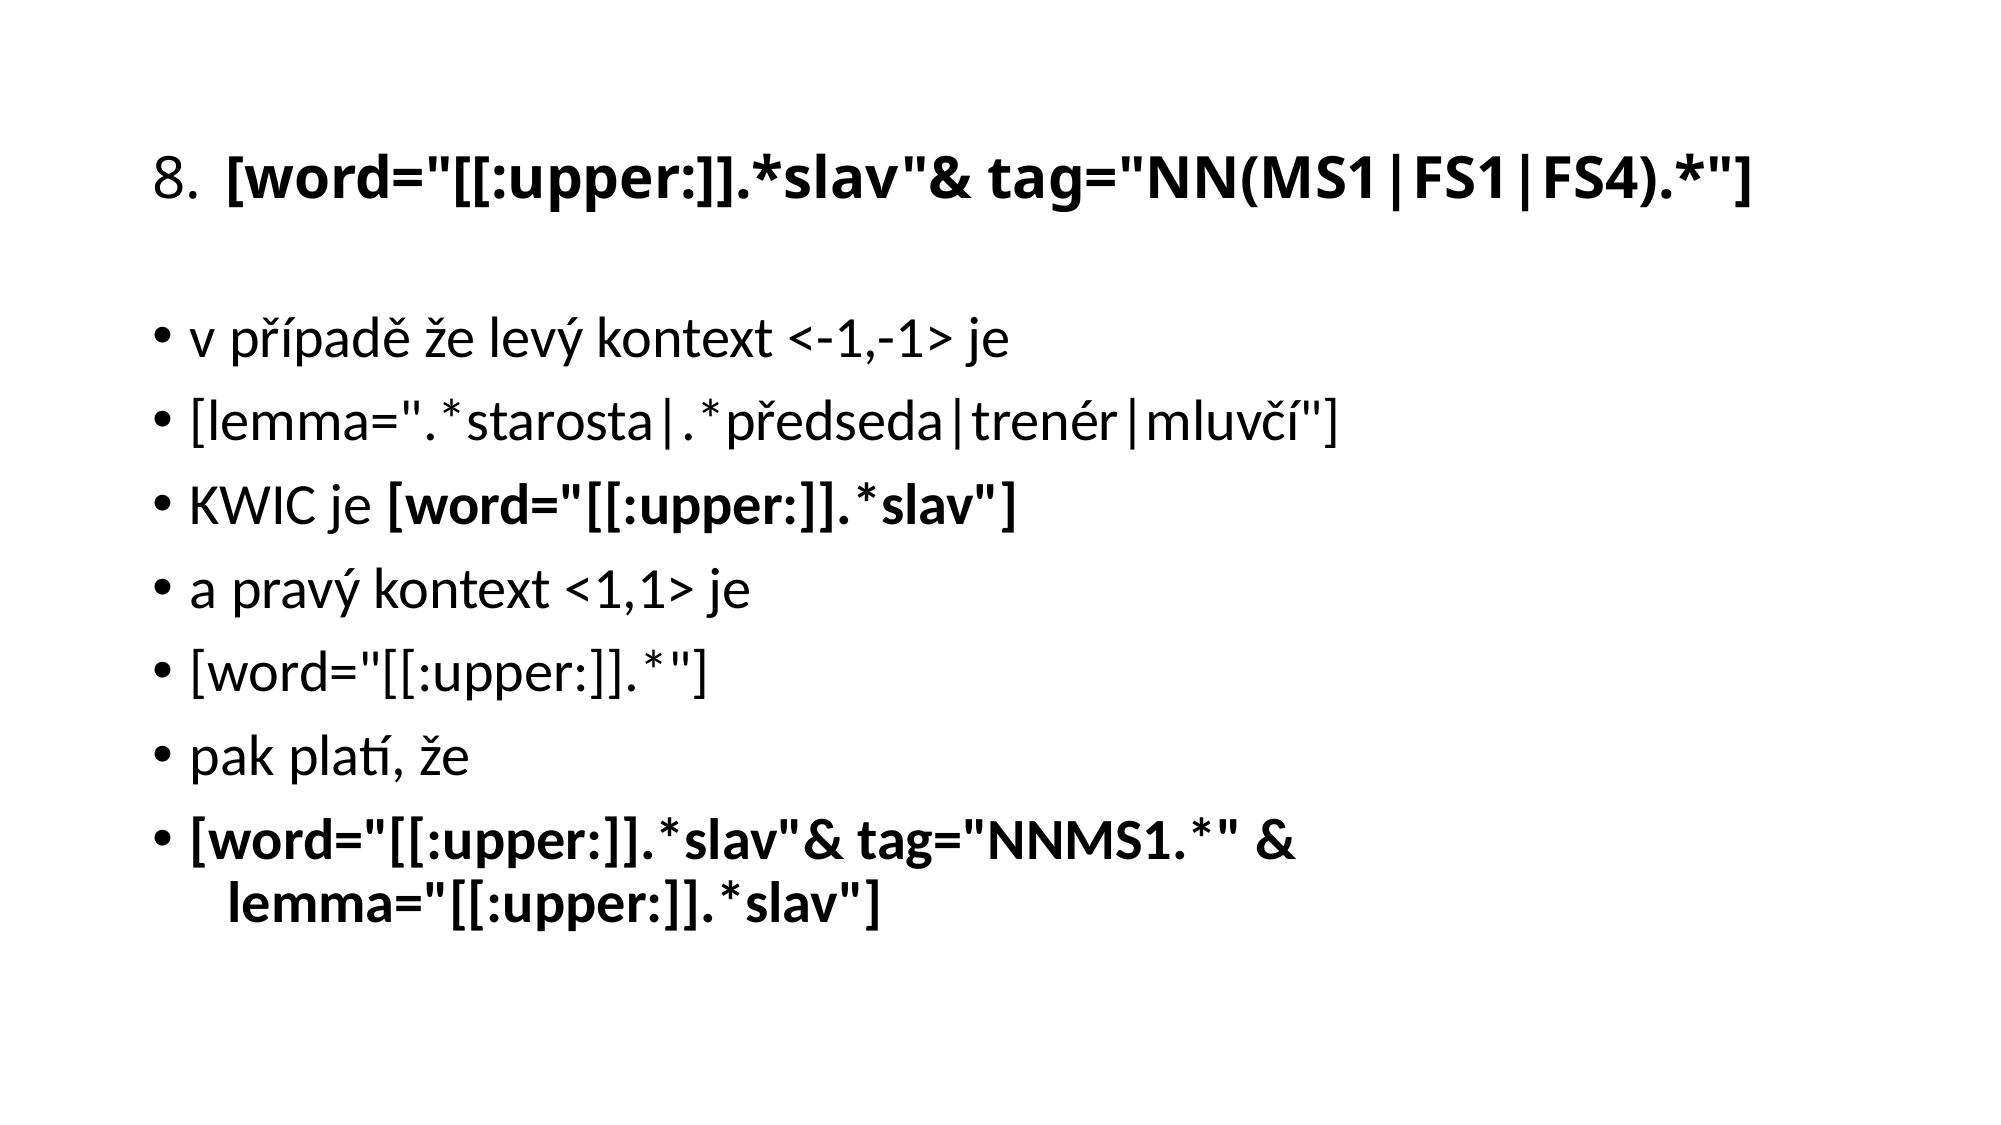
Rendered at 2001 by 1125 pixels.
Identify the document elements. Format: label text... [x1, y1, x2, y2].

list v případě že levý kontext <-1,-1> je [lemma=".*starosta|.*předseda|trenér|mluvčí"] KWIC je [word="[[:upper:]].*slav"] a pravý kontext <1,1> je [word="[[:upper:]].*"] pak platí, že [word="[[:upper:]].*slav"& tag="NNMS1.*" & lemma="[[:upper:]].*slav"] [137, 299, 1863, 1014]
title 8. [word="[[:upper:]].*slav"& tag="NN(MS1|FS1|FS4).*"] [137, 59, 1863, 278]
